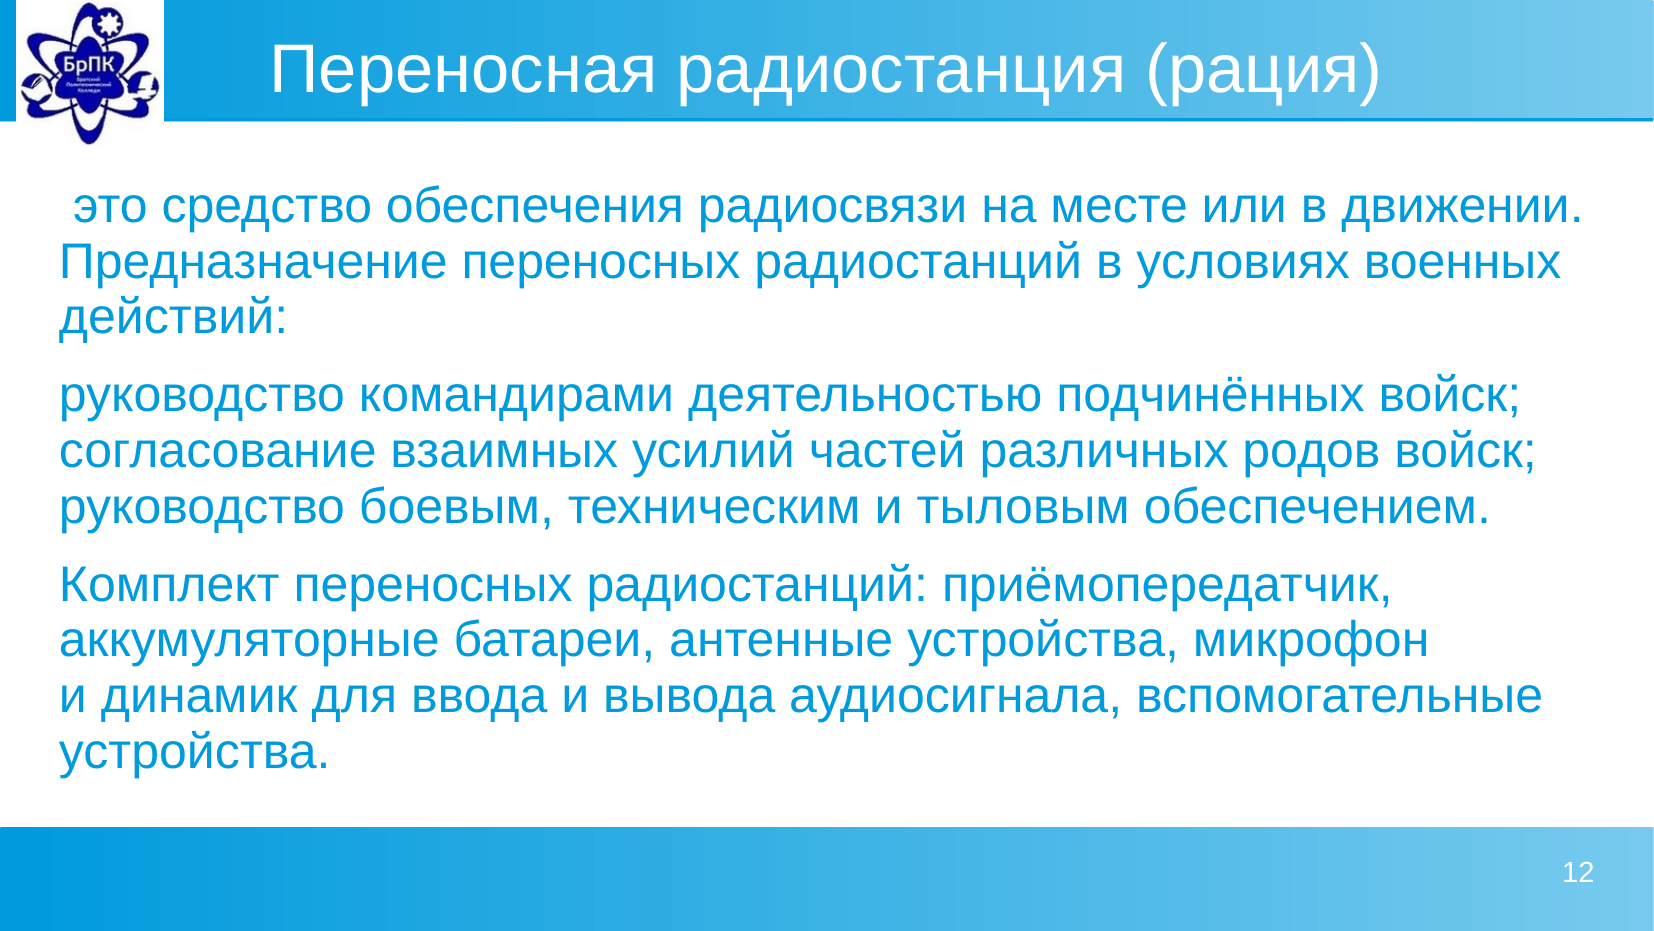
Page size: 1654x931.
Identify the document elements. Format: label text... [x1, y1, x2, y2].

picture [16, 0, 164, 147]
title Переносная радиостанция (рация) [164, 30, 1595, 108]
list это средство обеспечения радиосвязи на месте или в движении. Предназначение переносных радиостанций в условиях военных действий: руководство командирами деятельностью подчинённых войск; согласование взаимных усилий частей различных родов войск; руководство боевым, техническим и тыловым обеспечением. Комплект переносных радиостанций: приёмопередатчик, аккумуляторные батареи, антенные устройства, микрофон и динамик для ввода и вывода аудиосигнала, вспомогательные устройства. [59, 177, 1595, 768]
